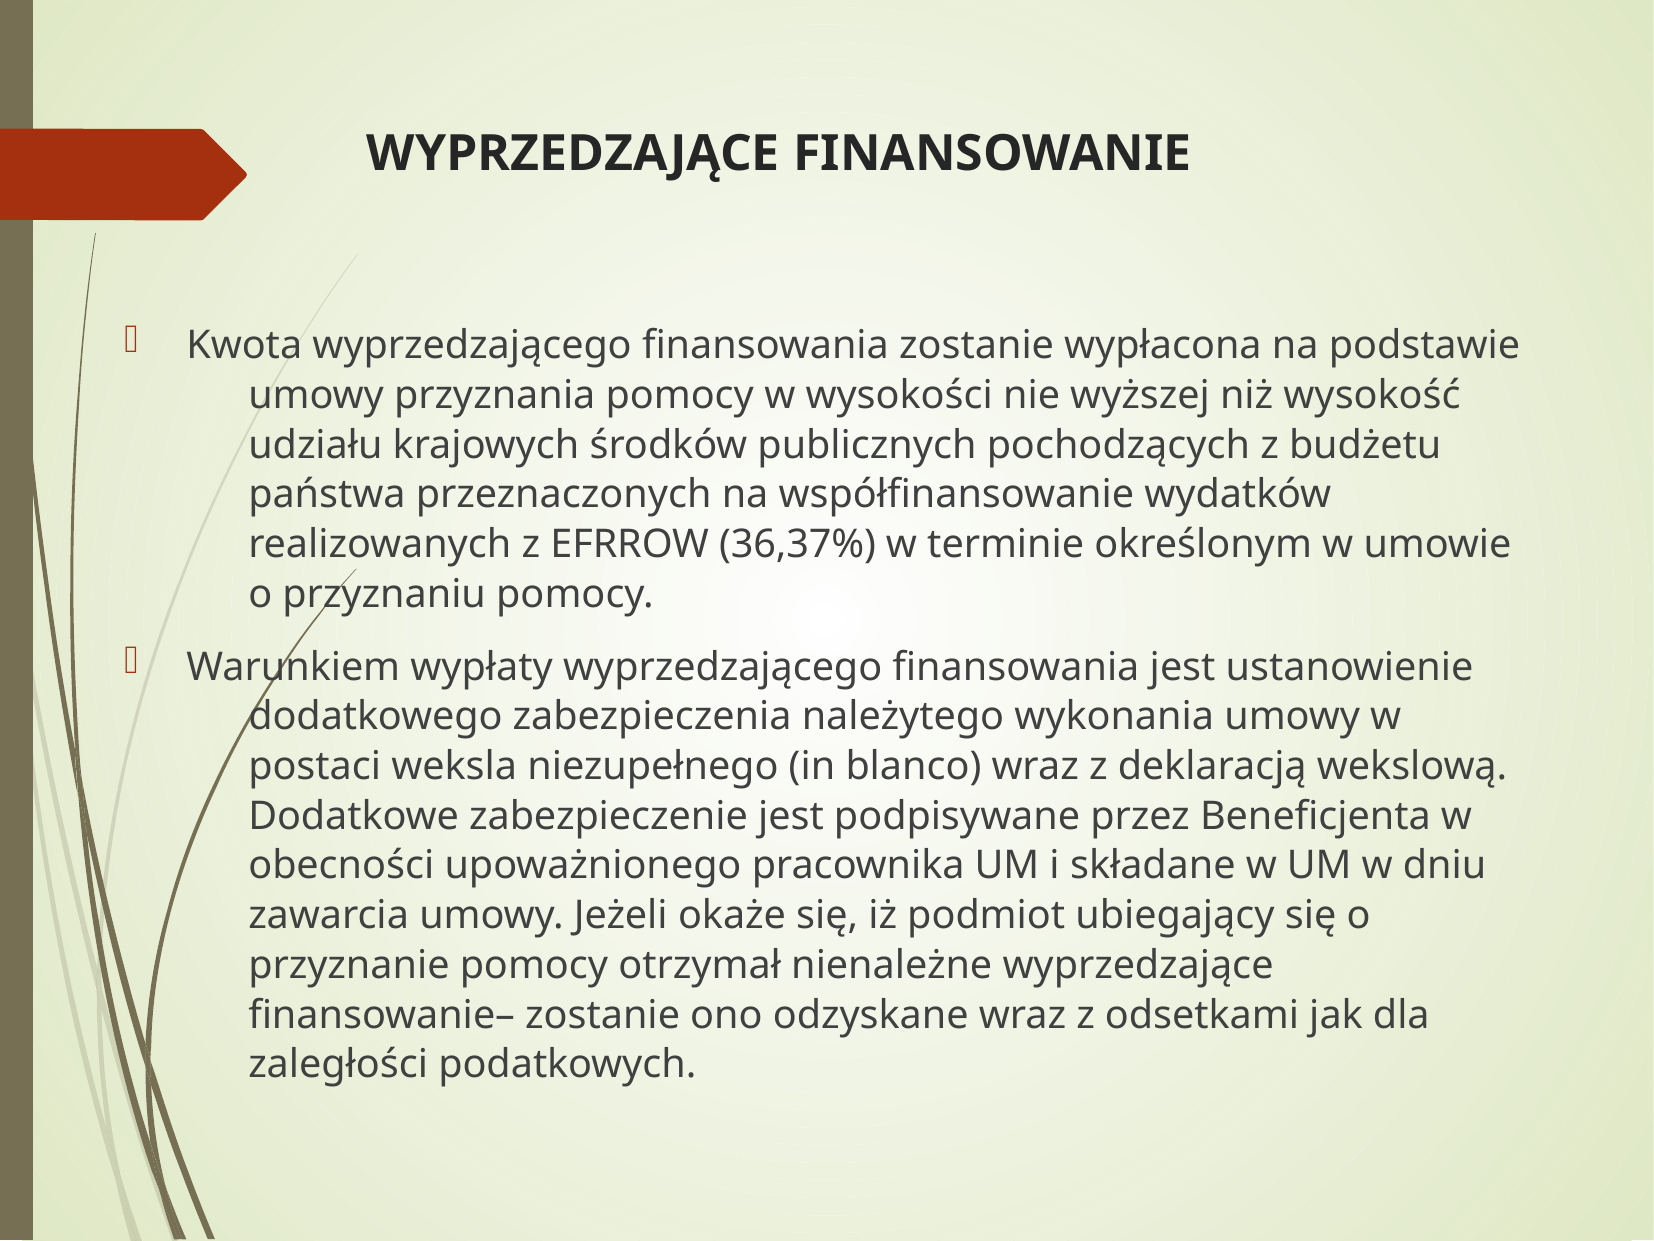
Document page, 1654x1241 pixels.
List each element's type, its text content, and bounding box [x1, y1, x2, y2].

title WYPRZEDZAJĄCE FINANSOWANIE [351, 112, 1544, 309]
list Kwota wyprzedzającego finansowania zostanie wypłacona na podstawie umowy przyznania pomocy w wysokości nie wyższej niż wysokość udziału krajowych środków publicznych pochodzących z budżetu państwa przeznaczonych na współfinansowanie wydatków realizowanych z EFRROW (36,37%) w terminie określonym w umowie o przyznaniu pomocy. Warunkiem wypłaty wyprzedzającego finansowania jest ustanowienie dodatkowego zabezpieczenia należytego wykonania umowy w postaci weksla niezupełnego (in blanco) wraz z deklaracją wekslową. Dodatkowe zabezpieczenie jest podpisywane przez Beneficjenta w obecności upoważnionego pracownika UM i składane w UM w dniu zawarcia umowy. Jeżeli okaże się, iż podmiot ubiegający się o przyznanie pomocy otrzymał nienależne wyprzedzające finansowanie– zostanie ono odzyskane wraz z odsetkami jak dla zaległości podatkowych. [109, 309, 1544, 1163]
